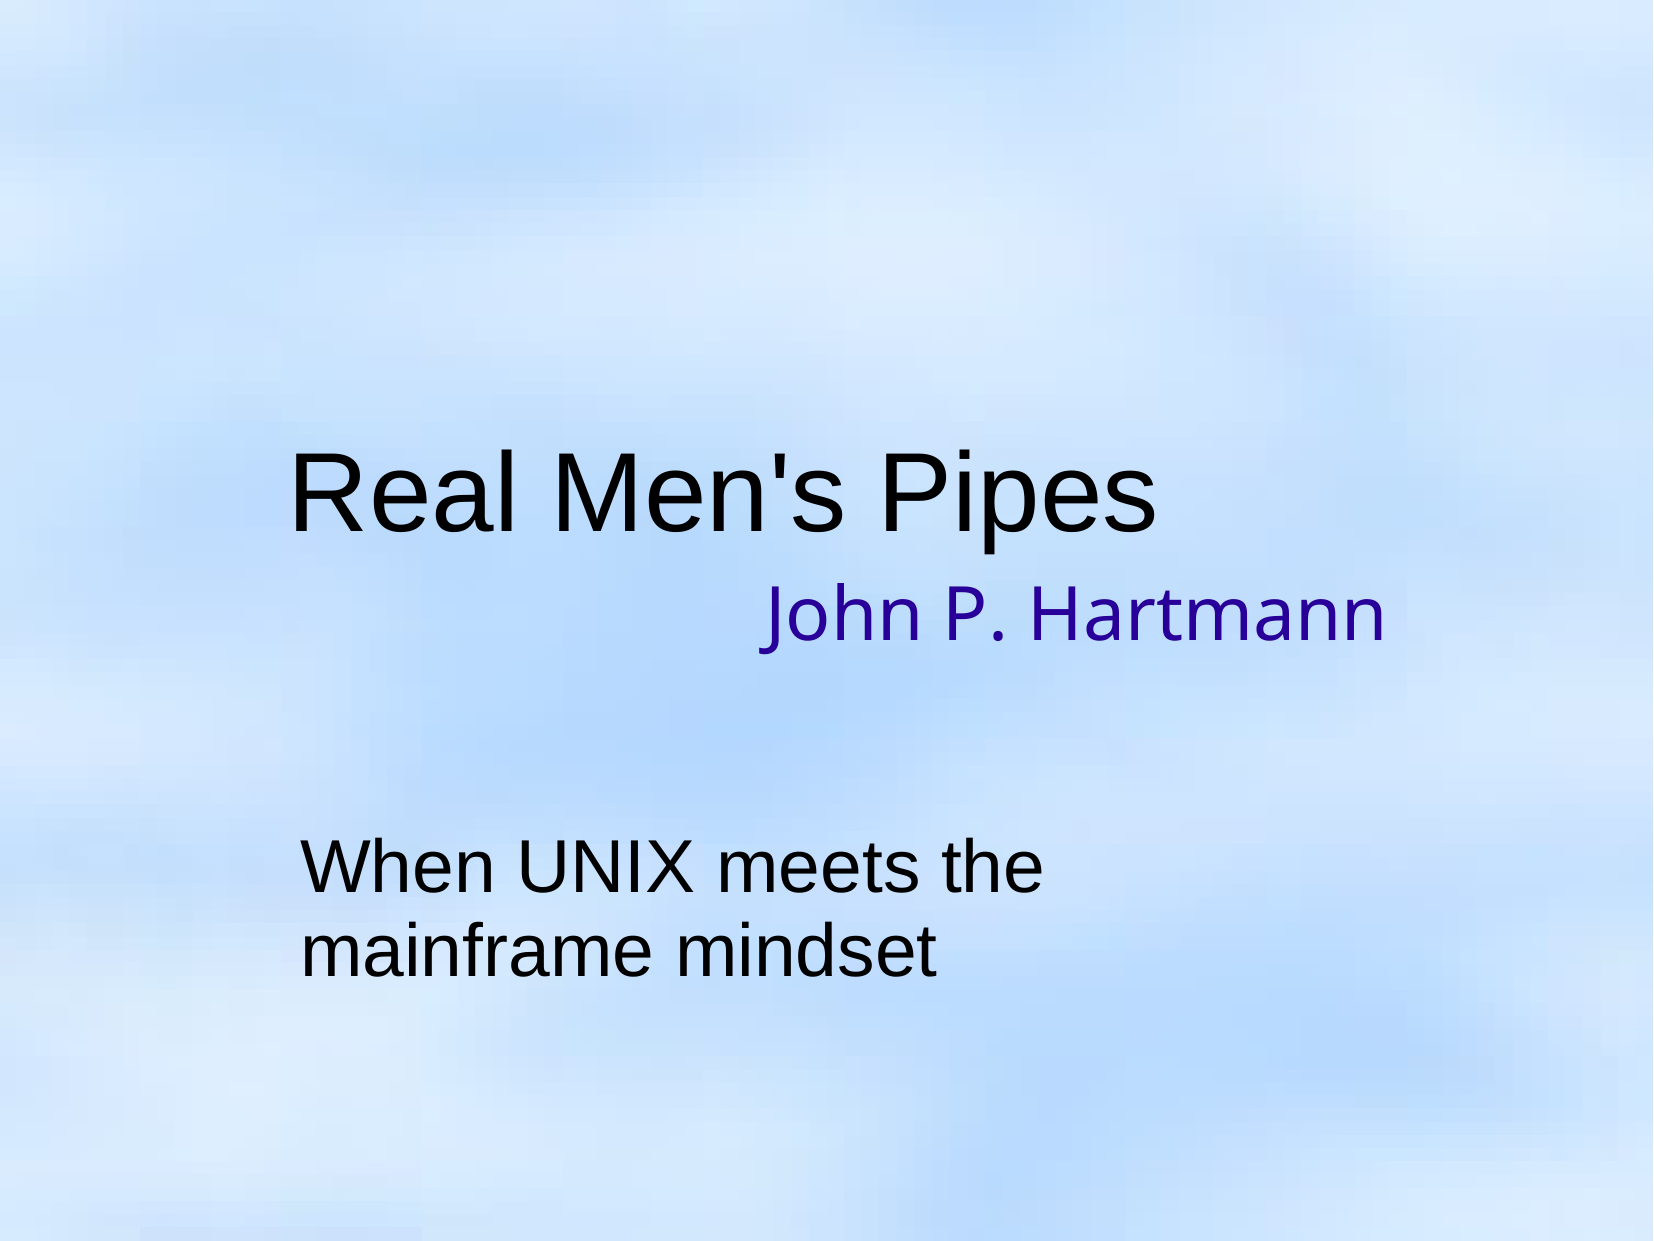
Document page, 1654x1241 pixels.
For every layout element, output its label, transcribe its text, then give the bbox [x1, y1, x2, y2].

title When UNIX meets the mainframe mindset [300, 797, 1448, 1021]
title Real Men's Pipes [0, 388, 1448, 597]
picture [0, 0, 1654, 1241]
title John P. Hartmann [444, 567, 1389, 656]
